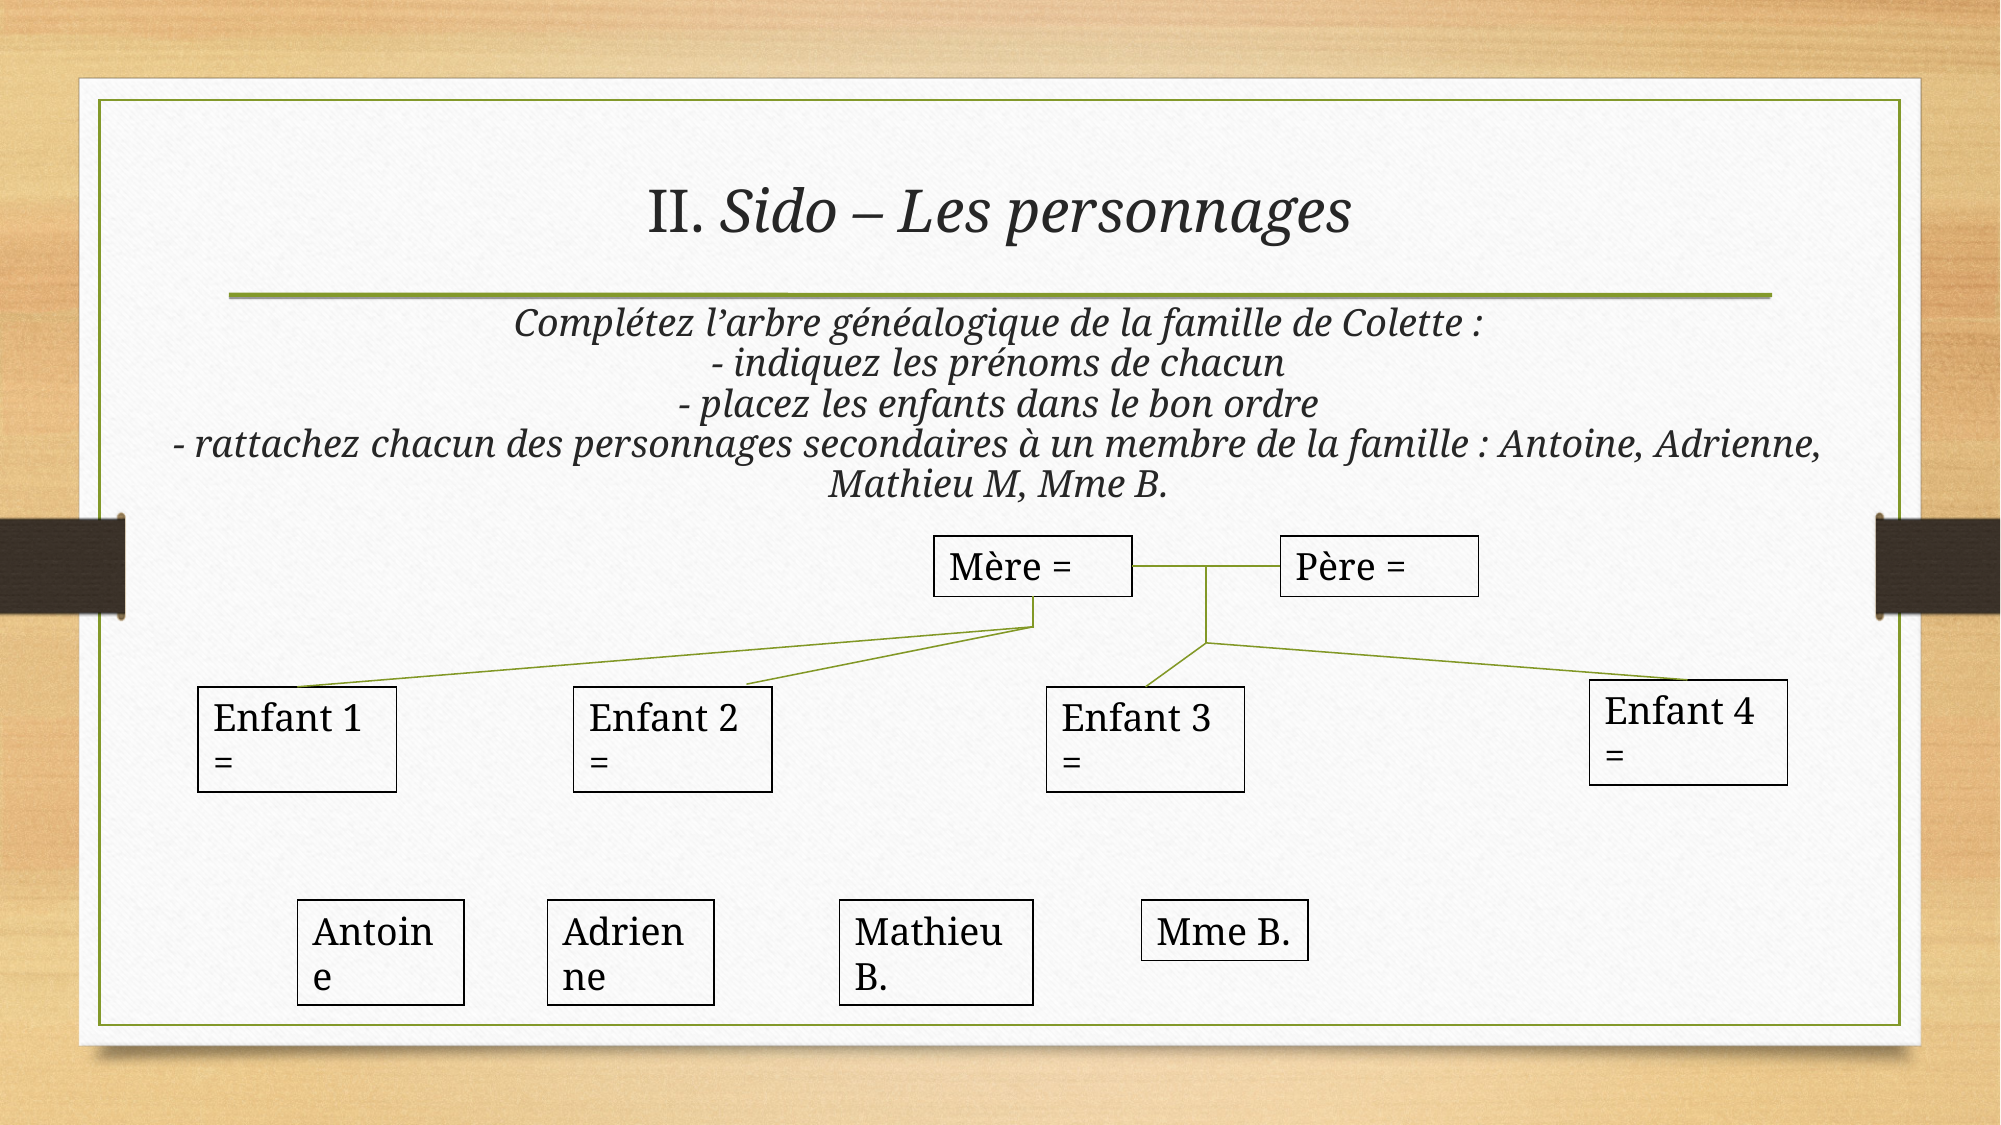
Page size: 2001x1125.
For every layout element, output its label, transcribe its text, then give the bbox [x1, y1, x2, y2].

text_box Enfant 1 = [198, 686, 397, 748]
text_box Enfant 2 = [573, 686, 772, 748]
text_box Antoine [297, 900, 464, 961]
text_box Mathieu B. [839, 900, 1034, 961]
text_box Complétez l’arbre généalogique de la famille de Colette : - indiquez les prénoms de chacun - placez les enfants dans le bon ordre - rattachez chacun des personnages secondaires à un membre de la famille : Antoine, Adrienne, Mathieu M, Mme B. [99, 296, 1899, 552]
text_box Mère = [933, 535, 1133, 597]
title II. Sido – Les personnages [212, 161, 1788, 258]
text_box Adrienne [547, 900, 714, 961]
text_box Enfant 3 = [1046, 686, 1245, 748]
text_box Père = [1280, 535, 1479, 597]
text_box Enfant 4 = [1589, 679, 1788, 741]
text_box Mme B. [1141, 900, 1309, 961]
